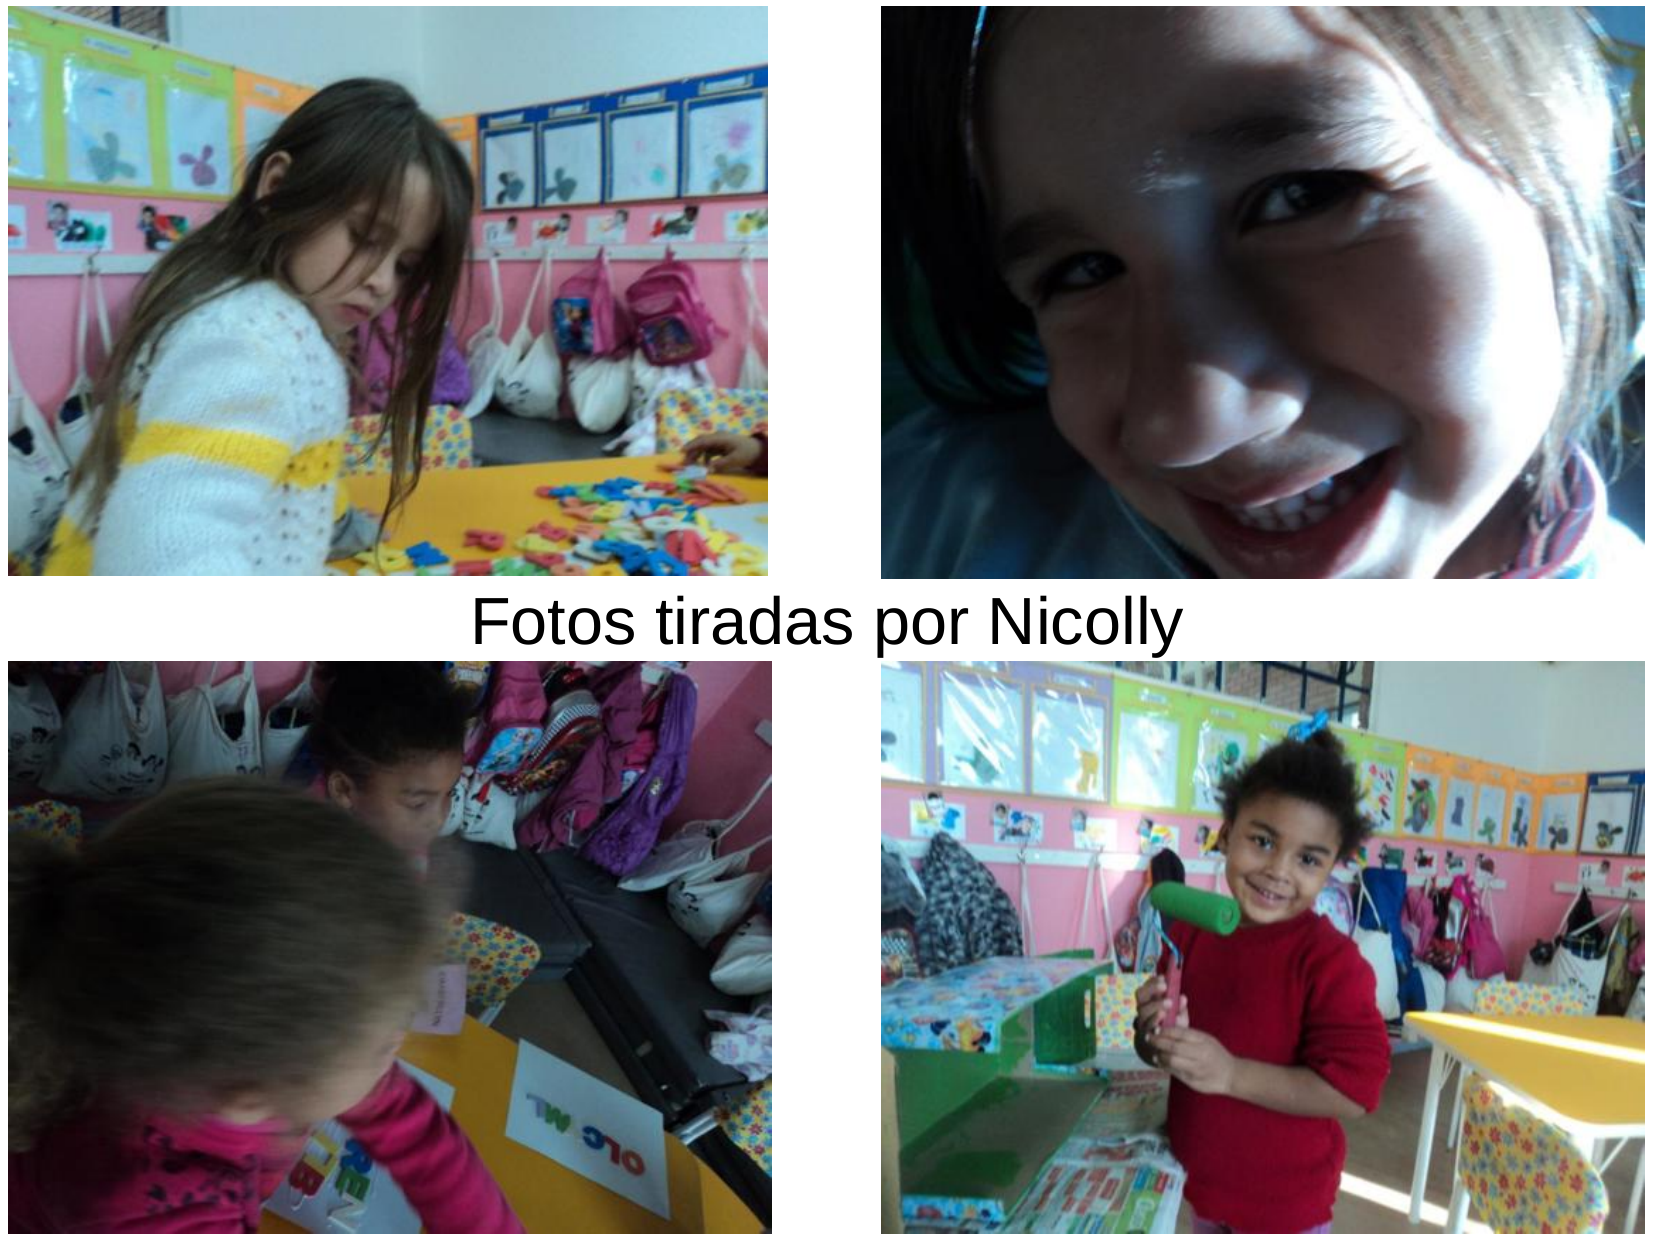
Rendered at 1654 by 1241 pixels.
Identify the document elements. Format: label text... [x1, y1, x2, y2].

text_box Fotos tiradas por Nicolly [83, 509, 1572, 734]
picture [8, 6, 768, 576]
picture [881, 661, 1645, 1234]
picture [881, 6, 1645, 579]
picture [8, 661, 772, 1234]
